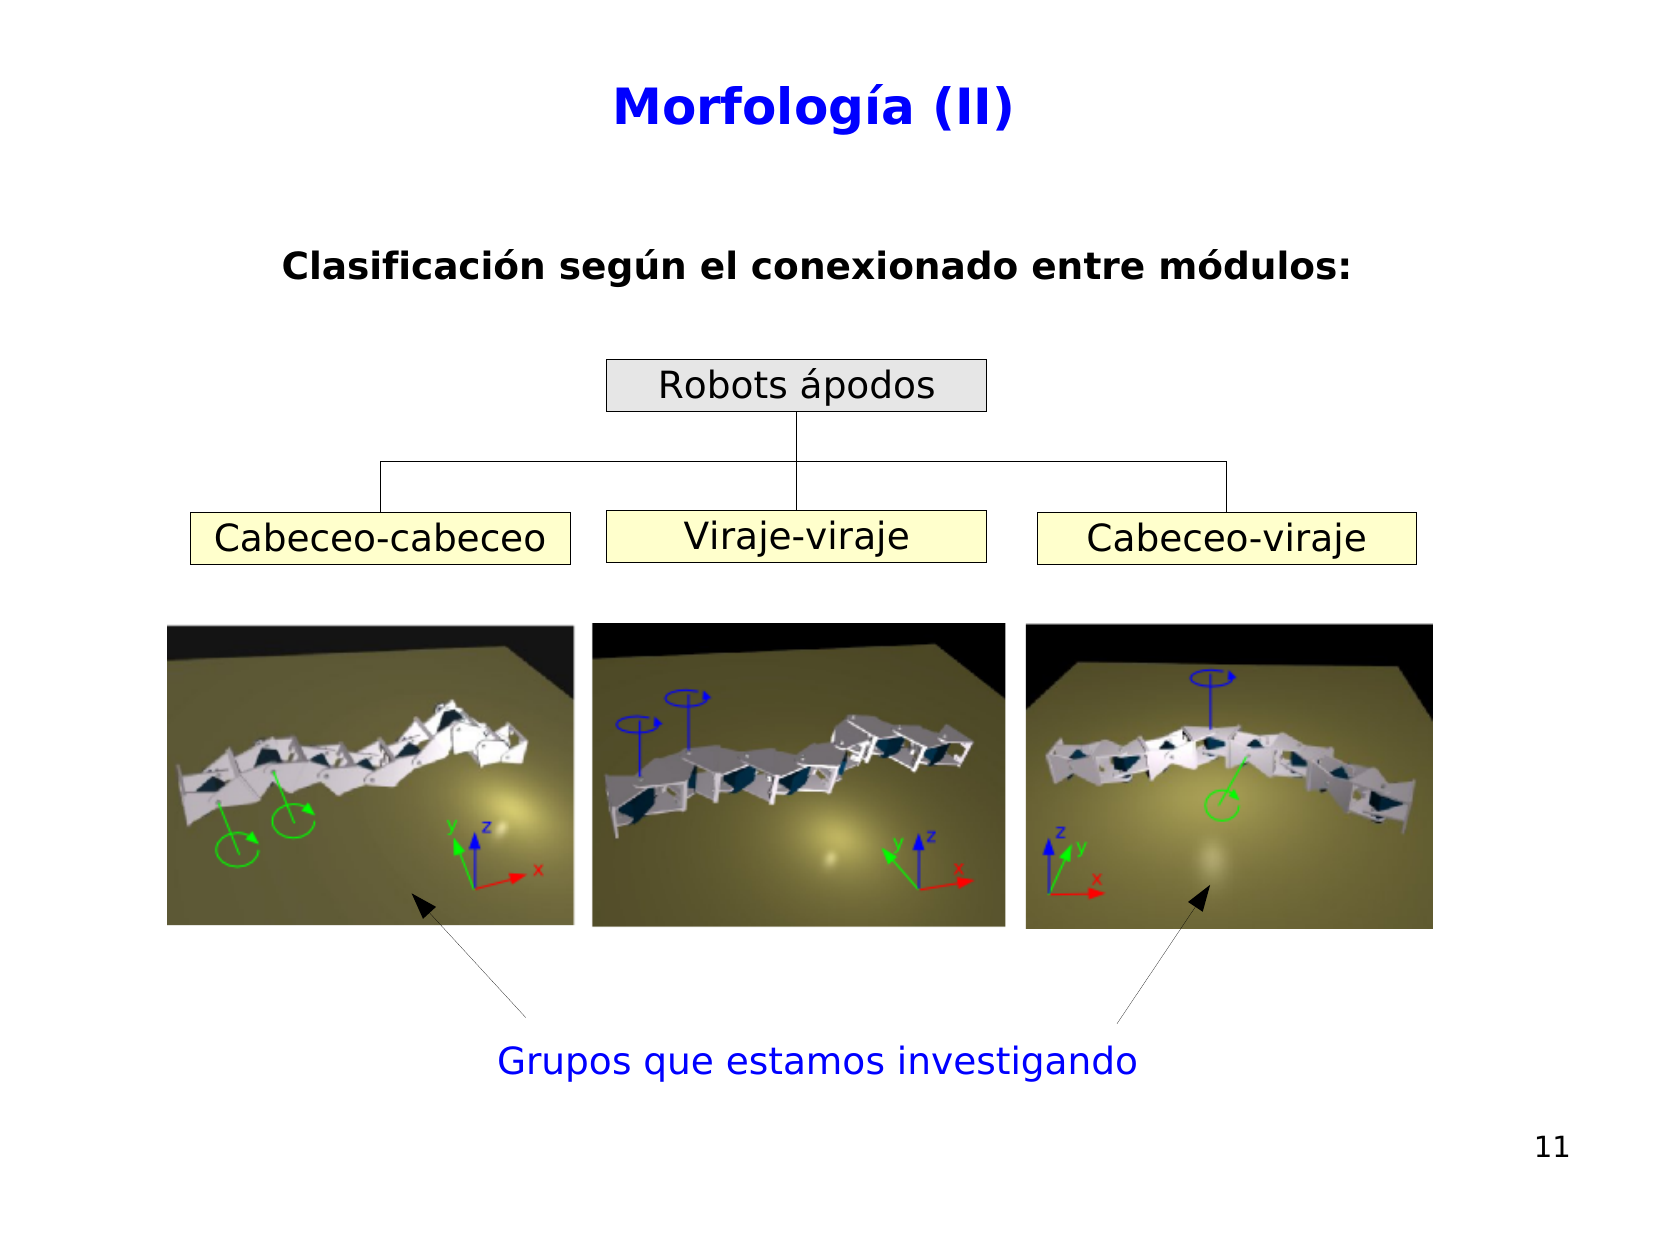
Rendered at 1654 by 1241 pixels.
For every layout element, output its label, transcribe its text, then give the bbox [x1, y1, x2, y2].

text_box Viraje-viraje [606, 510, 987, 563]
text_box Robots ápodos [606, 359, 987, 412]
text_box Morfología (II) [597, 70, 1031, 144]
text_box Cabeceo-viraje [1037, 512, 1417, 565]
text_box Clasificación según el conexionado entre módulos: [266, 237, 1368, 296]
text_box Cabeceo-cabeceo [190, 512, 571, 565]
text_box Grupos que estamos investigando [482, 1032, 1154, 1091]
picture [167, 623, 1433, 929]
